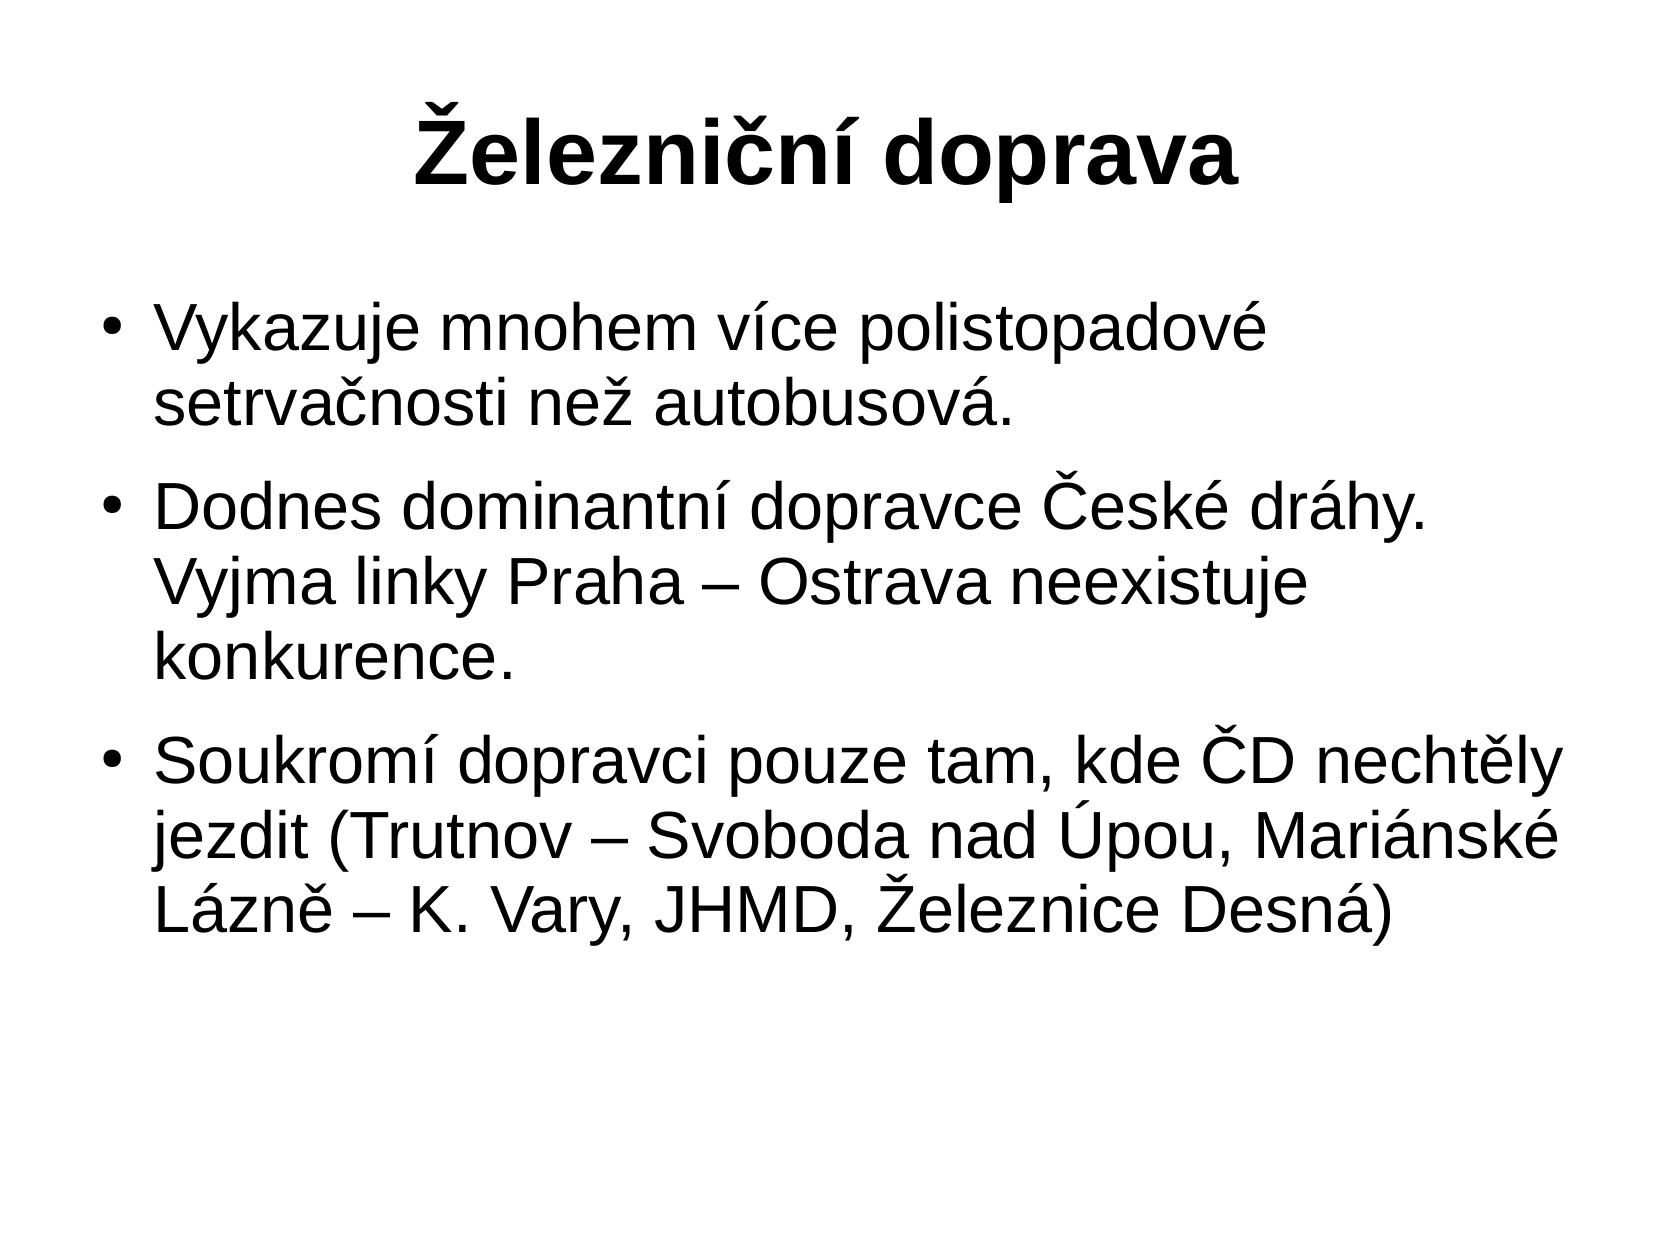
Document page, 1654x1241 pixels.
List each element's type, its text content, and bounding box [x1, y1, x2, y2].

title Železniční doprava [82, 49, 1571, 257]
list Vykazuje mnohem více polistopadové setrvačnosti než autobusová. Dodnes dominantní dopravce České dráhy. Vyjma linky Praha – Ostrava neexistuje konkurence. Soukromí dopravci pouze tam, kde ČD nechtěly jezdit (Trutnov – Svoboda nad Úpou, Mariánské Lázně – K. Vary, JHMD, Železnice Desná) [82, 290, 1571, 1109]
